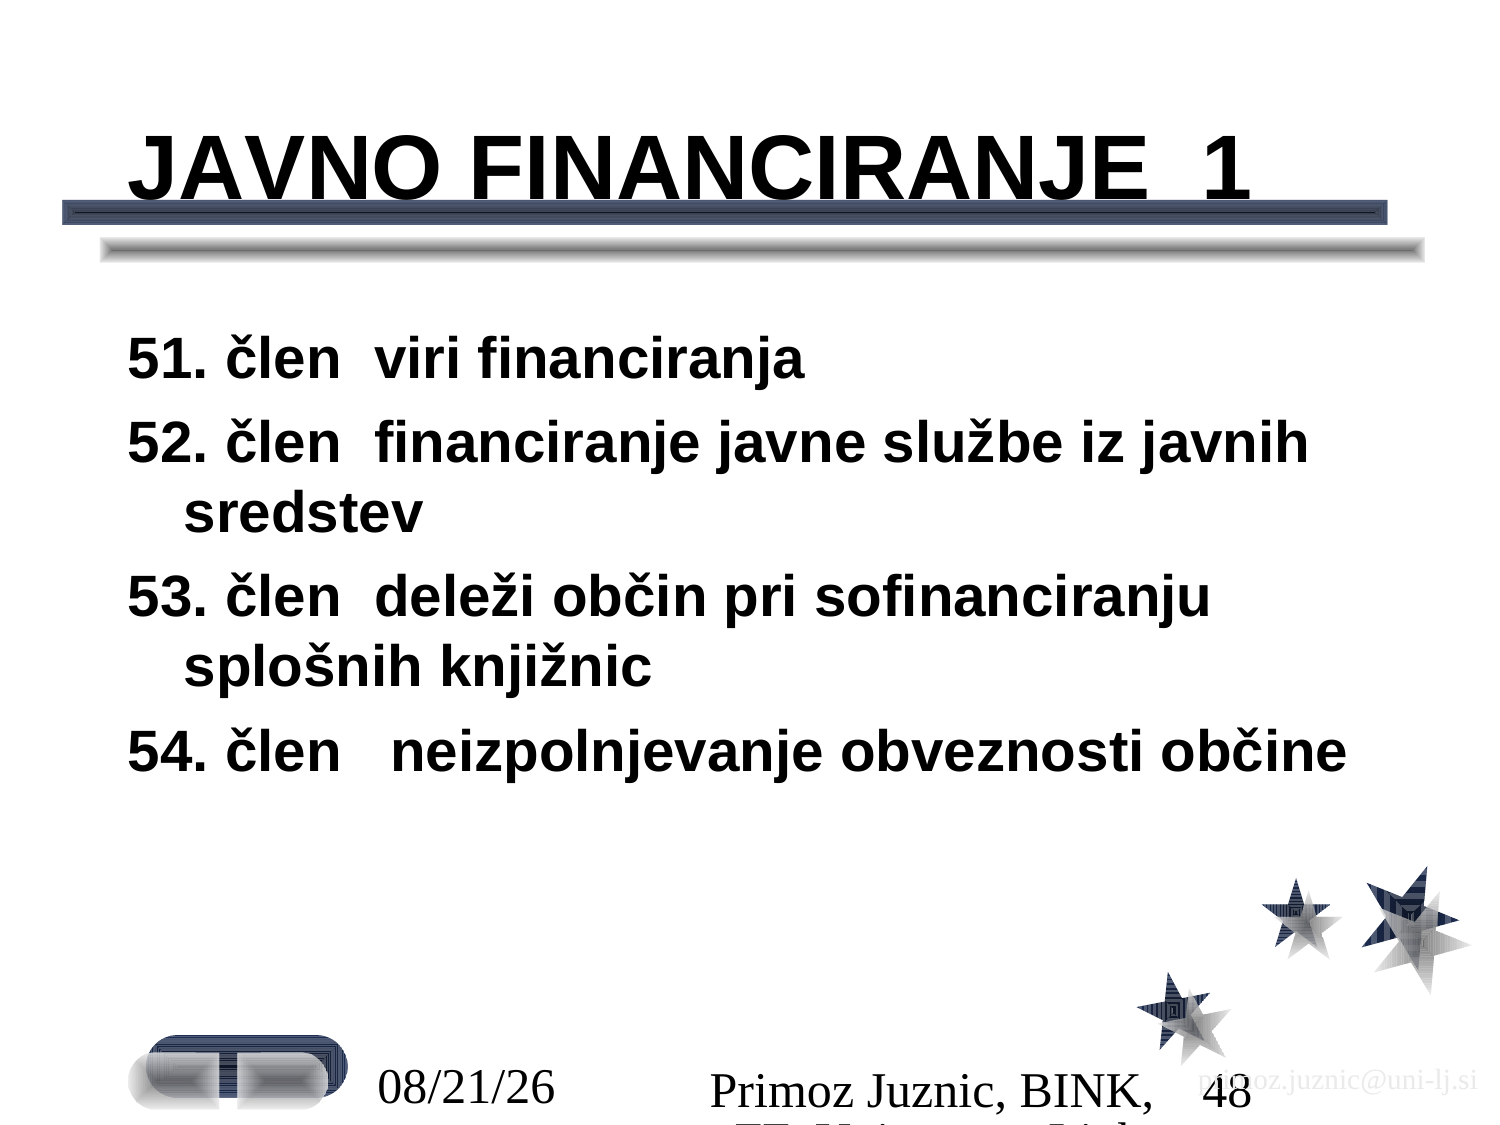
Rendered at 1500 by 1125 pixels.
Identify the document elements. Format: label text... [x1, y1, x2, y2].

title JAVNO FINANCIRANJE 1 [112, 37, 1388, 225]
list 51. člen viri financiranja 52. člen financiranje javne službe iz javnih sredstev 53. člen deleži občin pri sofinanciranju splošnih knjižnic 54. člen neizpolnjevanje obveznosti občine [112, 312, 1388, 988]
